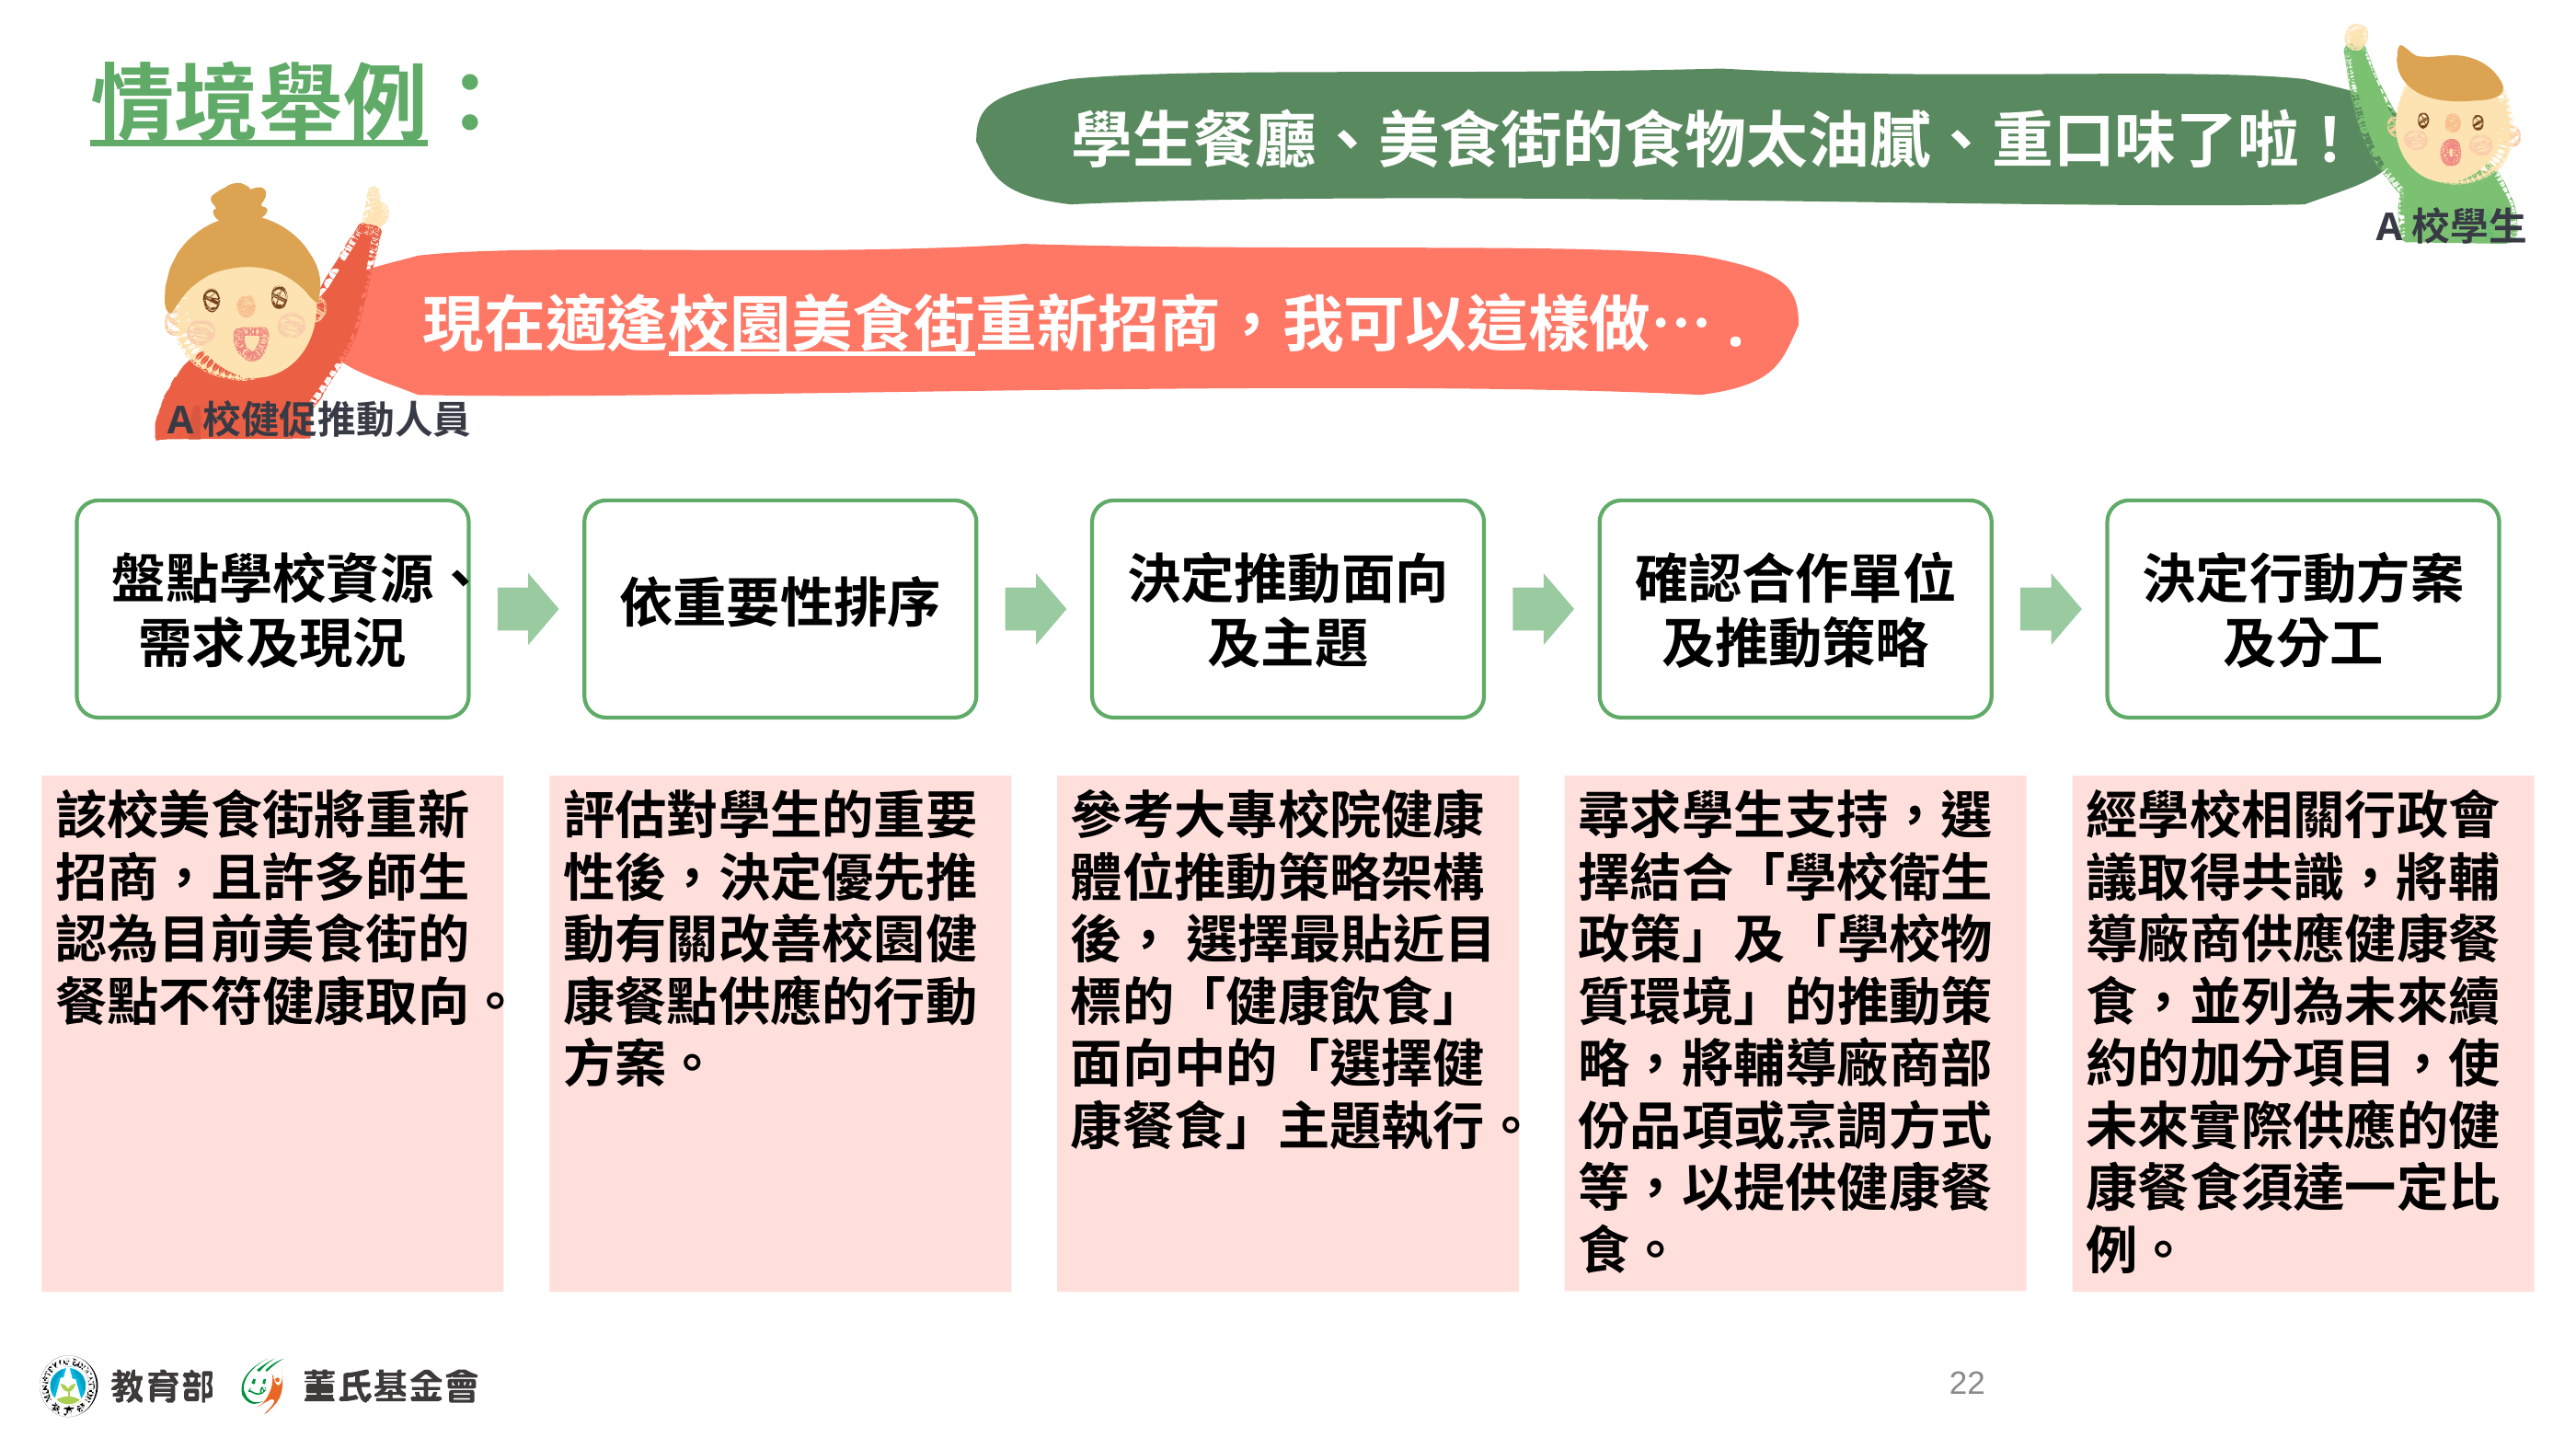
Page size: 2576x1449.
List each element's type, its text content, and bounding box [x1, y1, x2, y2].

text_box 22 [1935, 1342, 2537, 1420]
text_box 確認合作單位及推動策略 [1599, 500, 1992, 718]
picture [155, 181, 391, 389]
text_box 現在適逢校園美食街重新招商，我可以這樣做…. [409, 279, 1775, 366]
text_box 情境舉例： [76, 43, 658, 158]
text_box 決定推動面向及主題 [1092, 500, 1485, 718]
text_box 學生餐廳、美食街的食物太油膩、重口味了啦！ [1057, 94, 2342, 183]
text_box [2020, 573, 2082, 646]
text_box 經學校相關行政會議取得共識，將輔導廠商供應健康餐食，並列為未來續約的加分項目，使未來實際供應的健康餐食須達一定比例。 [2072, 776, 2535, 1293]
text_box 評估對學生的重要性後，決定優先推動有關改善校園健康餐點供應的行動方案。 [549, 776, 1012, 1293]
text_box 依重要性排序 [584, 500, 977, 718]
text_box [976, 68, 2342, 206]
text_box [391, 244, 1800, 397]
text_box [1512, 573, 1575, 646]
text_box 盤點學校資源、需求及現況 [76, 500, 469, 718]
text_box 參考大專校院健康體位推動策略架構後， 選擇最貼近目標的「健康飲食」面向中的「選擇健康餐食」主題執行。 [1057, 776, 1520, 1293]
text_box 尋求學生支持，選擇結合「學校衛生政策」及「學校物質環境」的推動策略，將輔導廠商部份品項或烹調方式等，以提供健康餐食。 [1564, 776, 2027, 1292]
text_box A校健促推動人員 [154, 389, 486, 449]
text_box A校學生 [2363, 195, 2541, 255]
text_box [1005, 573, 1067, 646]
text_box 該校美食街將重新招商，且許多師生認為目前美食街的餐點不符健康取向。 [41, 776, 504, 1293]
text_box 決定行動方案及分工 [2107, 500, 2500, 718]
text_box [497, 573, 559, 646]
picture [2342, 23, 2522, 244]
